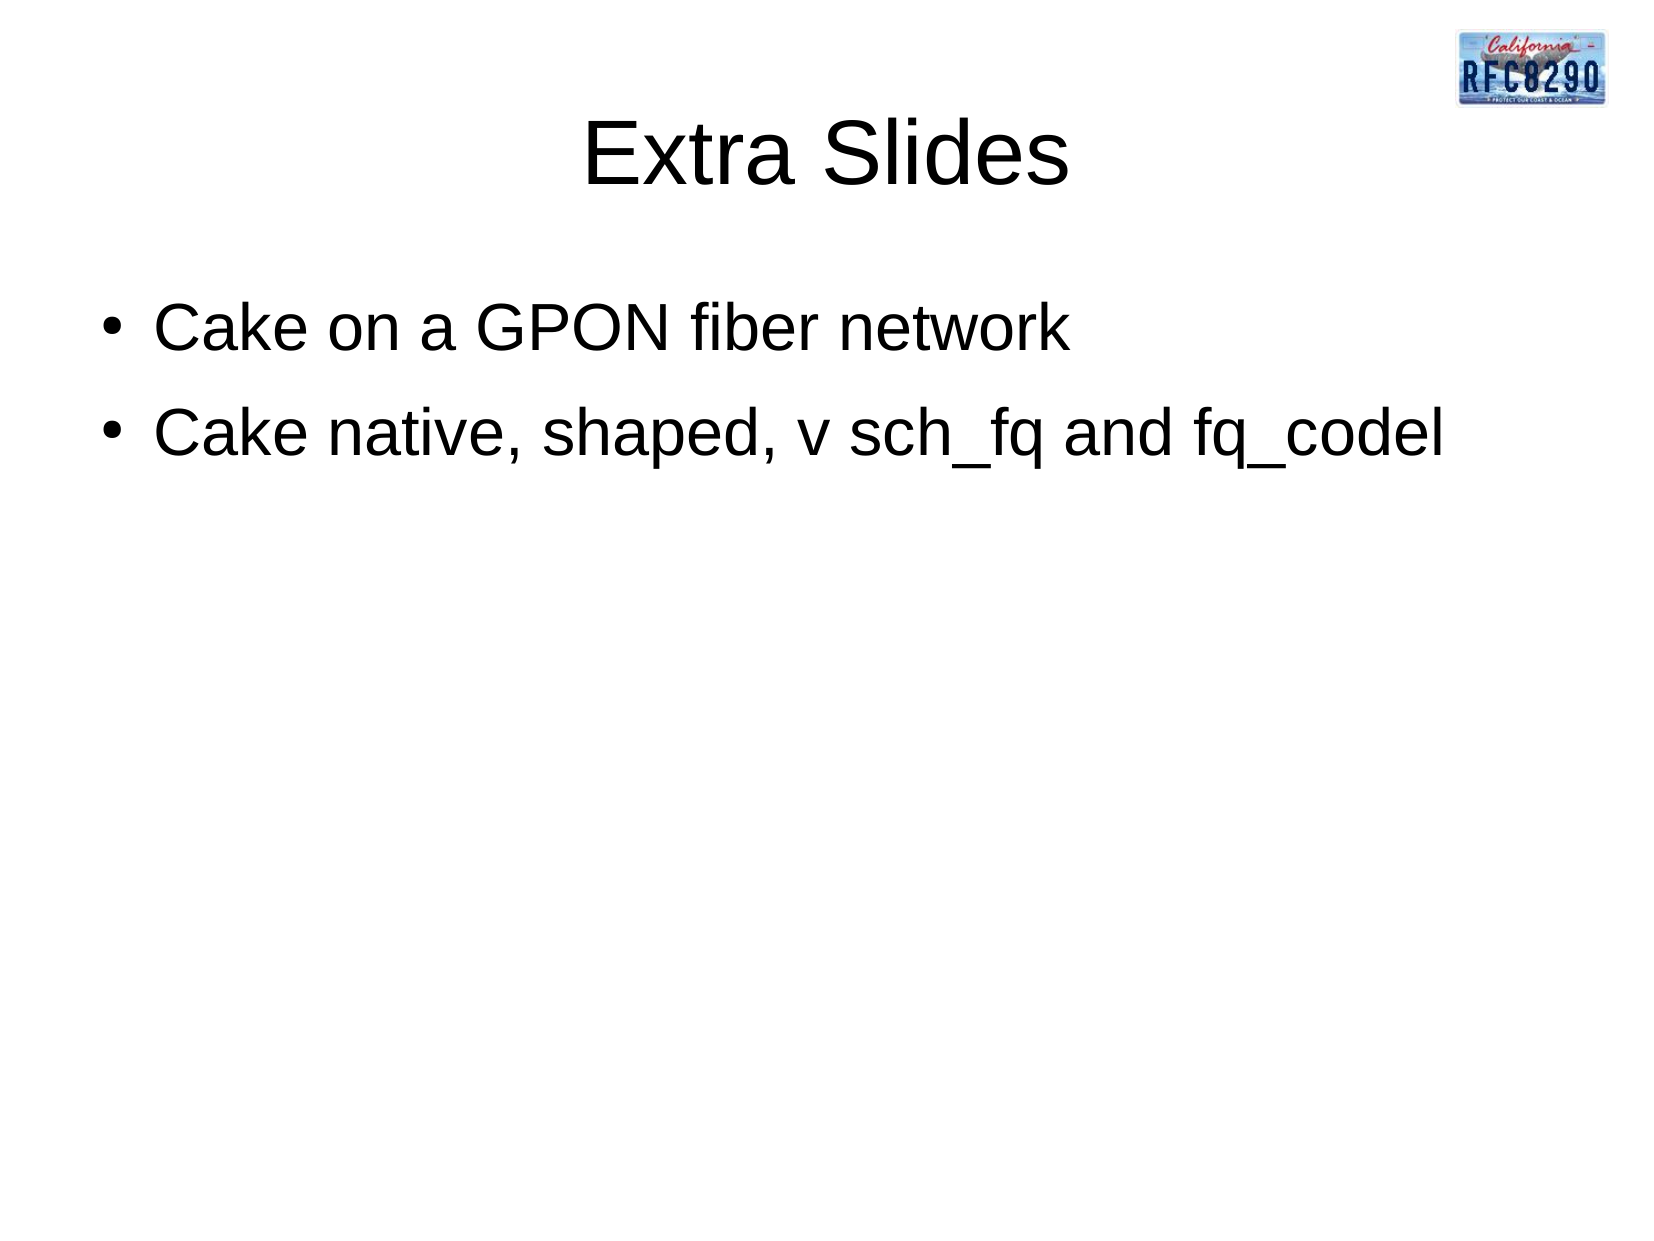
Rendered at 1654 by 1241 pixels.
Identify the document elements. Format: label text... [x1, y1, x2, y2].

title Extra Slides [82, 49, 1571, 257]
list Cake on a GPON fiber network Cake native, shaped, v sch_fq and fq_codel [82, 290, 1571, 1010]
picture [1455, 29, 1609, 108]
